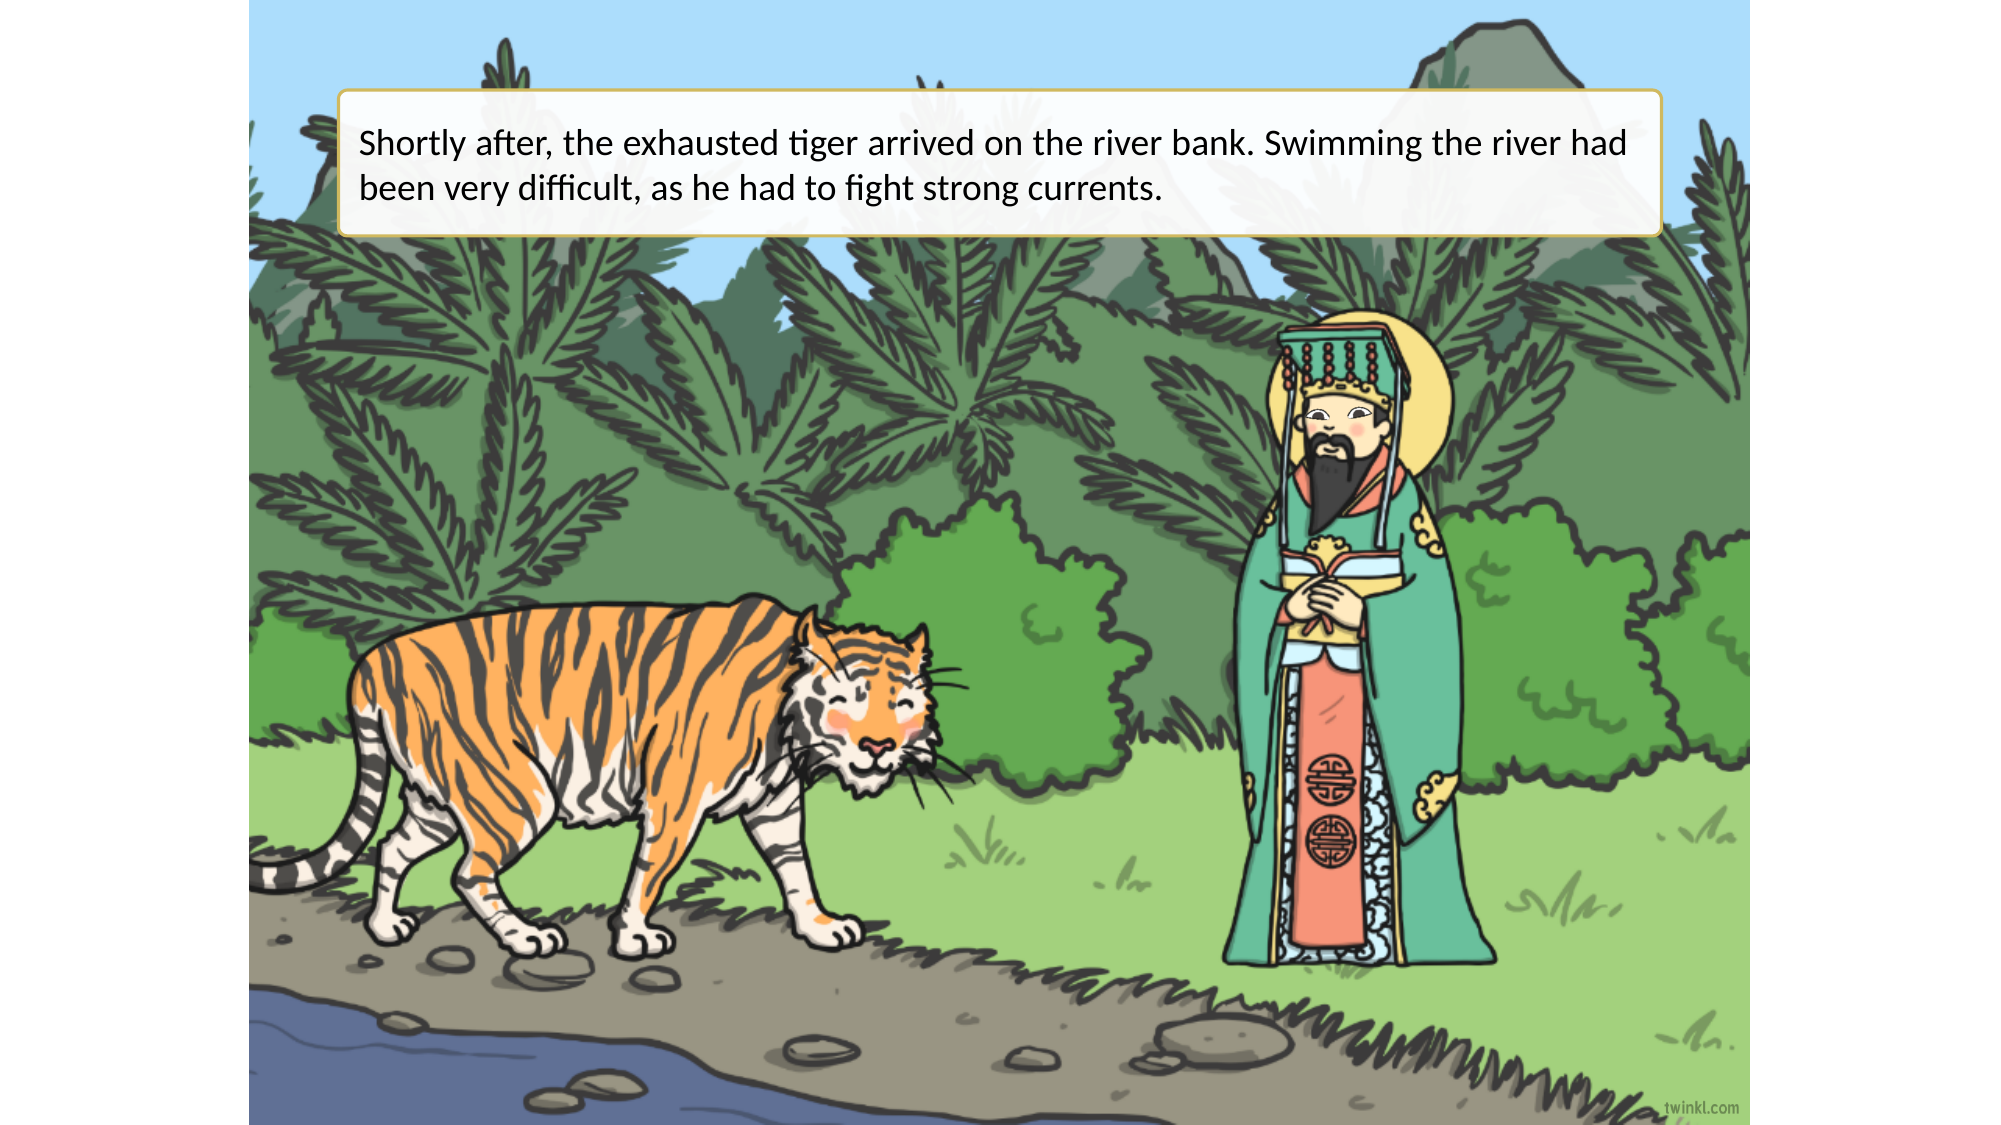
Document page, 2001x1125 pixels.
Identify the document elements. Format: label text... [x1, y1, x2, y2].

text_box Shortly after, the exhausted tiger arrived on the river bank. Swimming the river had been very difficult, as he had to fight strong currents. [338, 90, 1662, 236]
picture [249, 0, 1750, 1125]
